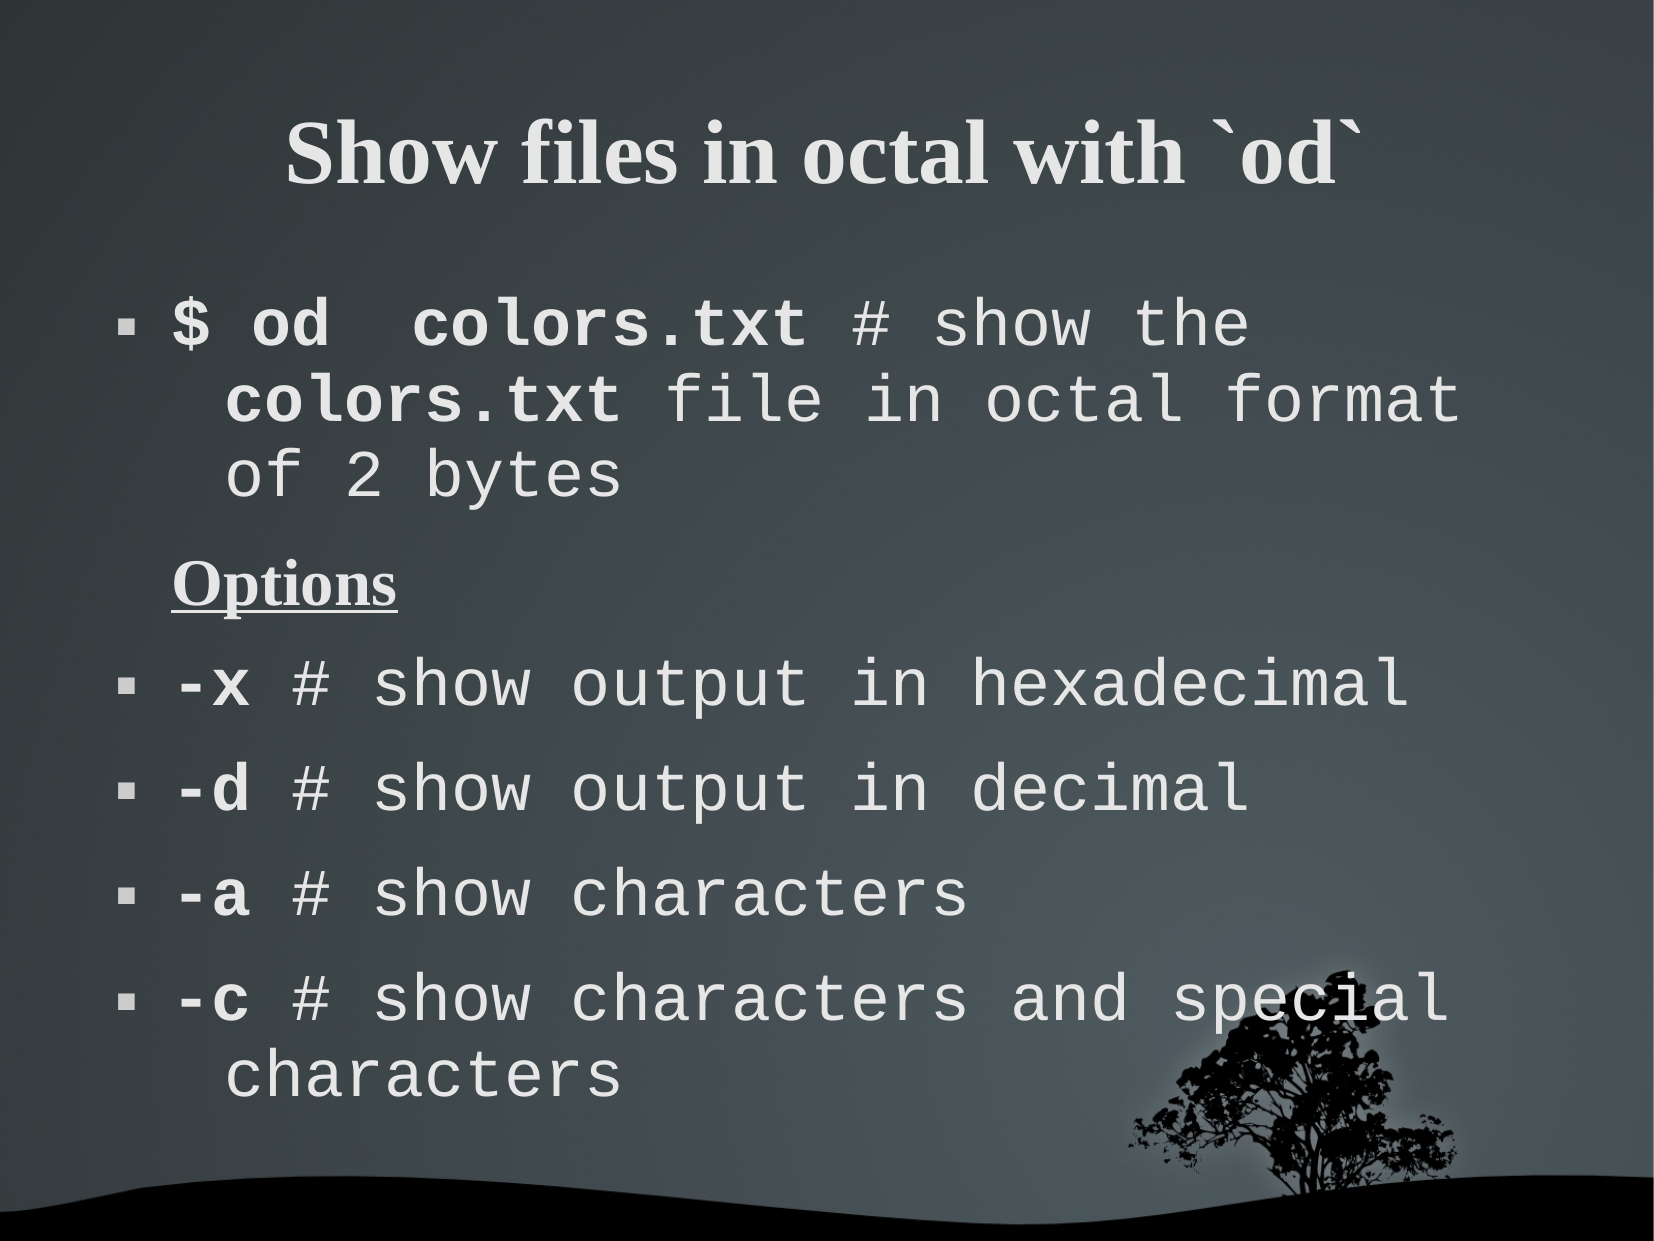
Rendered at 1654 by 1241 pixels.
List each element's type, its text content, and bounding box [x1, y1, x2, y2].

list $ od colors.txt # show the colors.txt file in octal format of 2 bytes Options -x # show output in hexadecimal -d # show output in decimal -a # show characters -c # show characters and special characters [82, 290, 1571, 1140]
title Show files in octal with `od` [82, 33, 1571, 273]
picture [0, 0, 1654, 1241]
